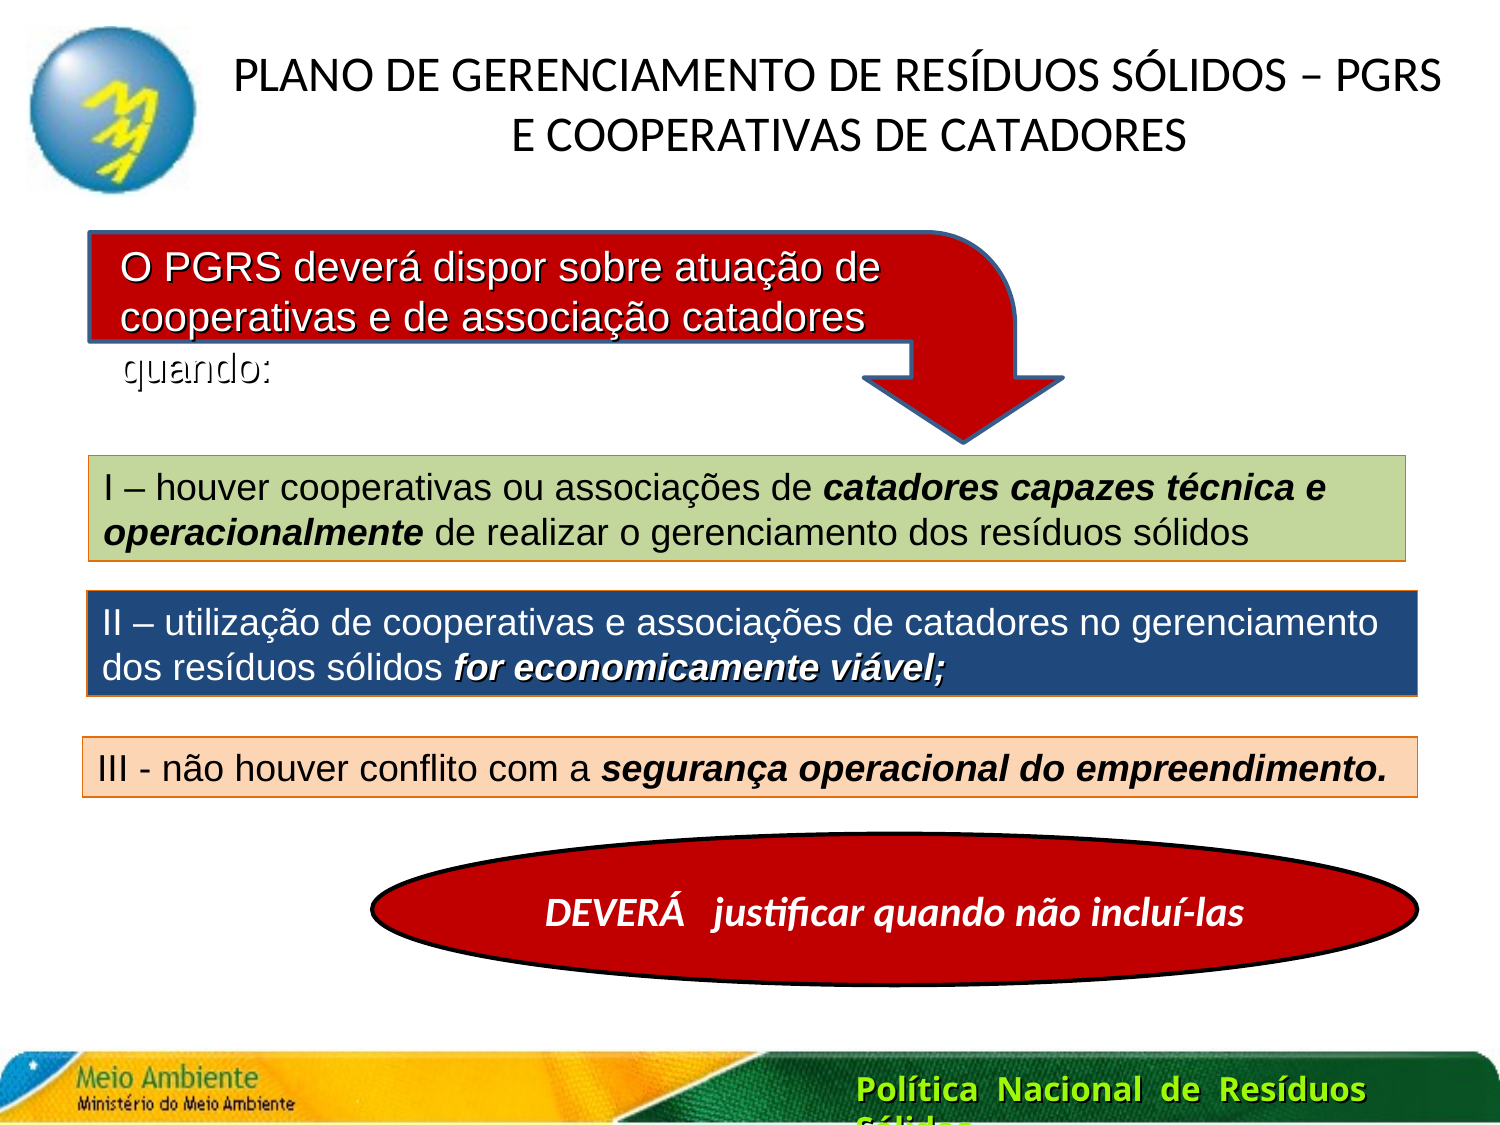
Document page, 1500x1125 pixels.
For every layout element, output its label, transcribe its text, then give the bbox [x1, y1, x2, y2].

text_box [894, 240, 1063, 443]
text_box I – houver cooperativas ou associações de catadores capazes técnica e operacionalmente de realizar o gerenciamento dos resíduos sólidos [88, 455, 1406, 562]
text_box III - não houver conflito com a segurança operacional do empreendimento. [82, 736, 1418, 798]
picture [29, 1060, 39, 1071]
text_box II – utilização de cooperativas e associações de catadores no gerenciamento dos resíduos sólidos for economicamente viável; [87, 590, 1418, 696]
text_box PLANO DE GERENCIAMENTO DE RESÍDUOS SÓLIDOS – PGRS E COOPERATIVAS DE CATADORES [199, 35, 1500, 169]
picture [26, 26, 202, 197]
picture [0, 1048, 1500, 1125]
text_box O PGRS deverá dispor sobre atuação de cooperativas e de associação catadores quando: [76, 231, 963, 398]
text_box DEVERÁ justificar quando não incluí-las [372, 833, 1418, 986]
